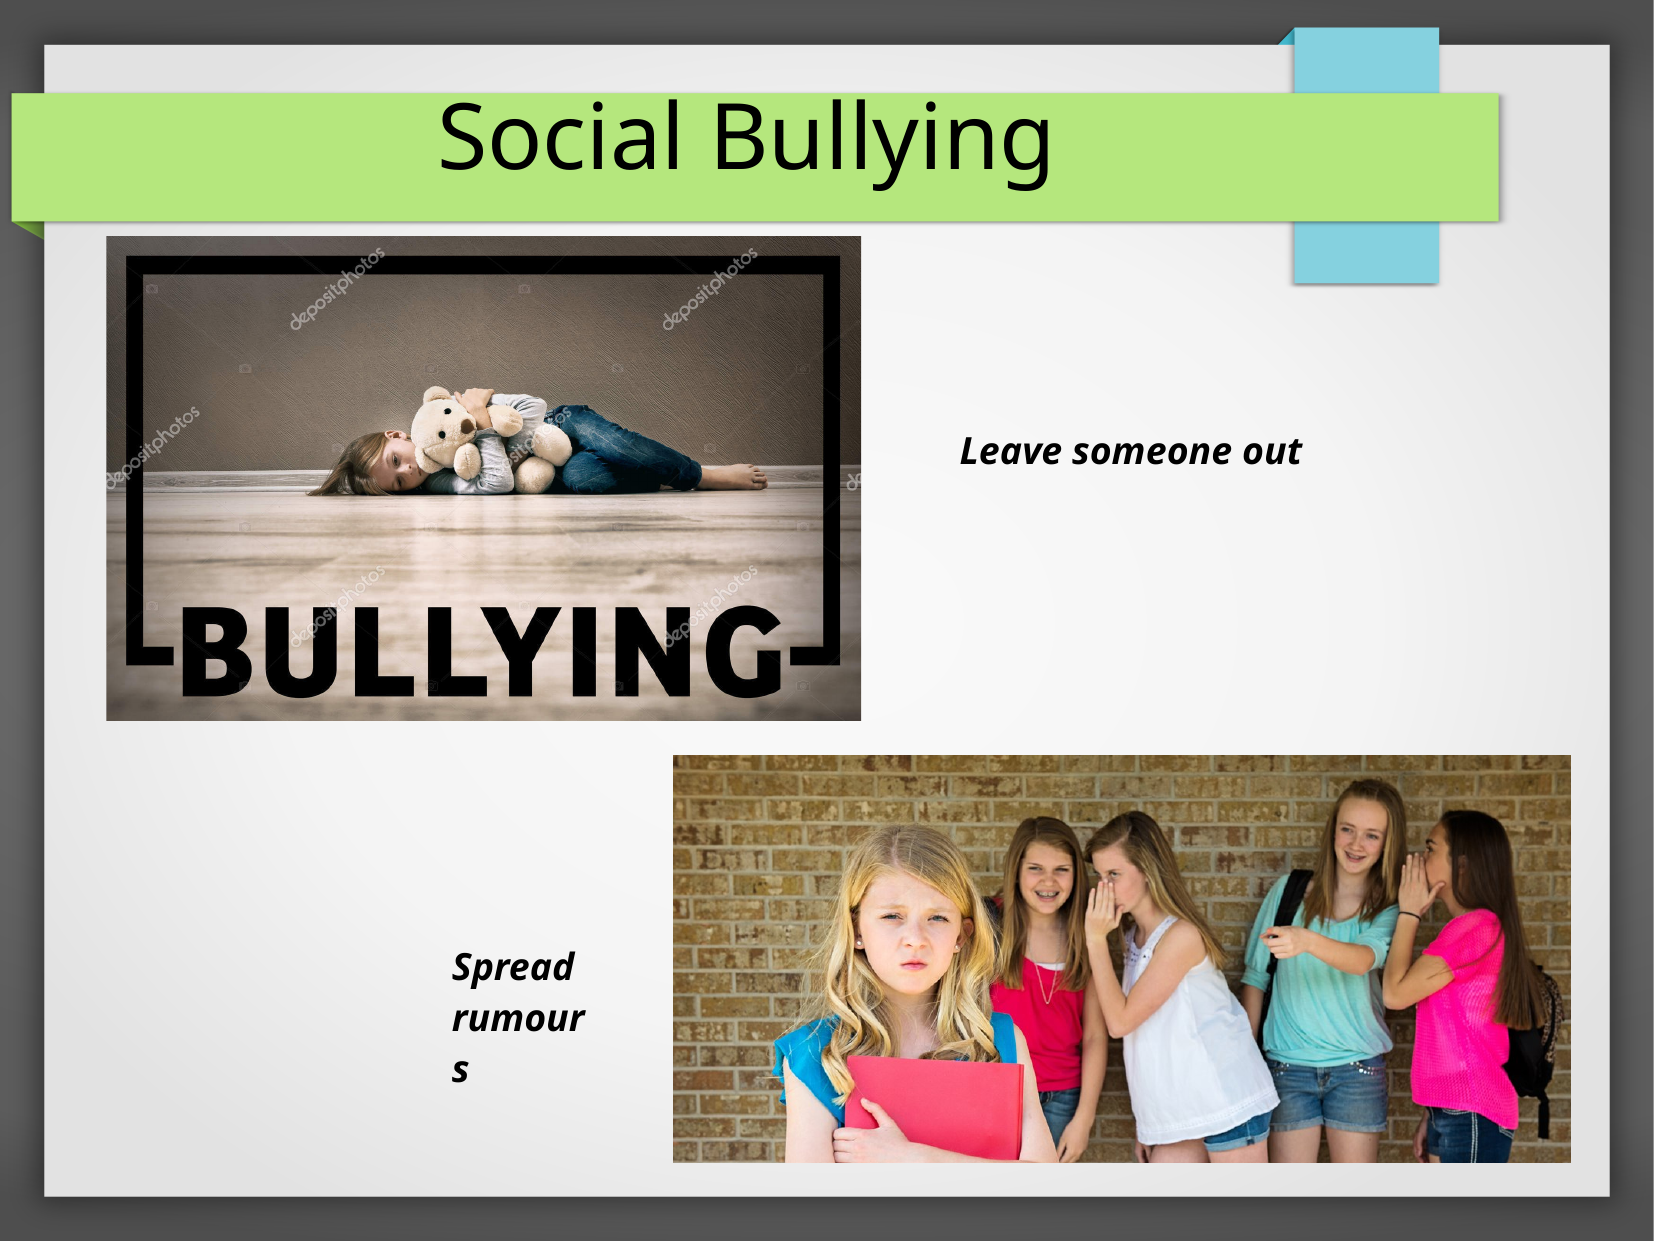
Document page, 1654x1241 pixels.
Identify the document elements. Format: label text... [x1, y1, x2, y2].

text_box Spread rumours [437, 933, 615, 1095]
title Social Bullying [437, 55, 1312, 213]
text_box Leave someone out [944, 416, 1323, 485]
picture [0, 0, 1654, 1241]
